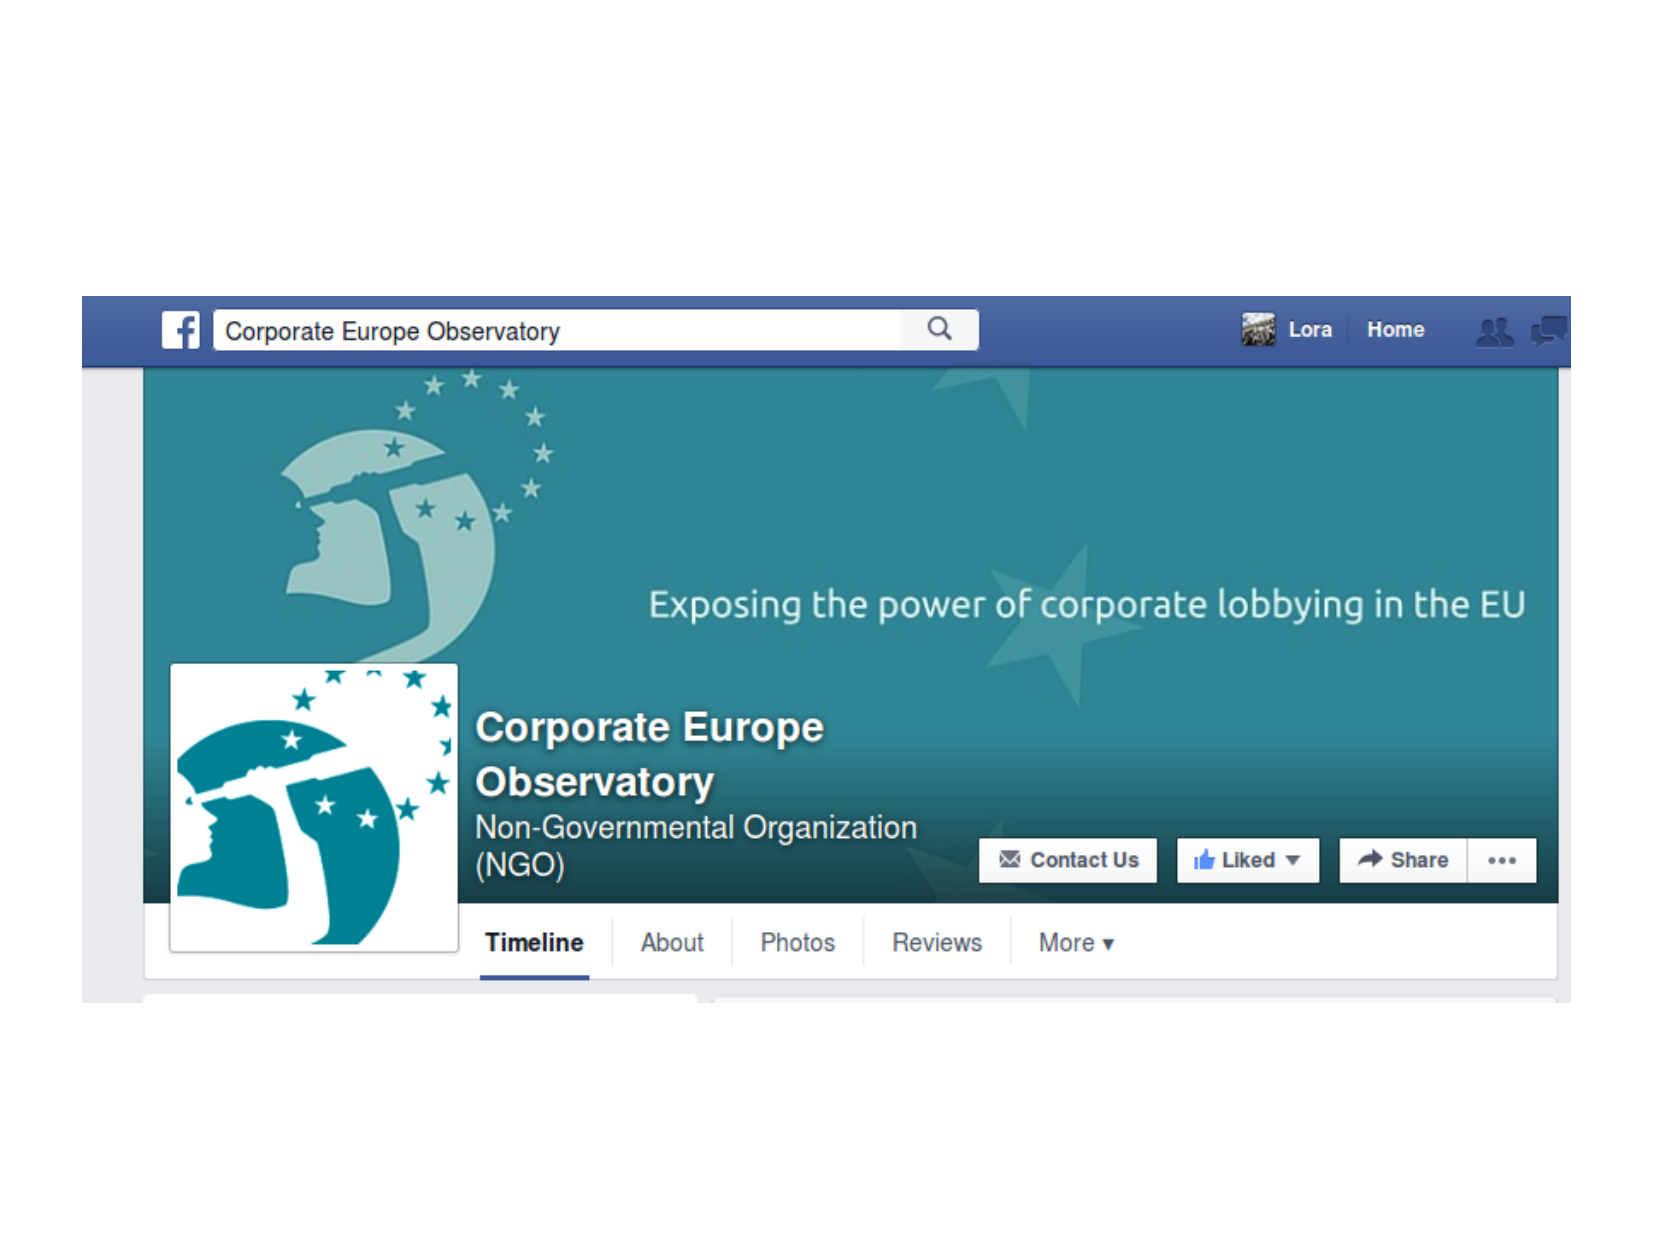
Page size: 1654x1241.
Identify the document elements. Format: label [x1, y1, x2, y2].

picture [82, 296, 1571, 1003]
